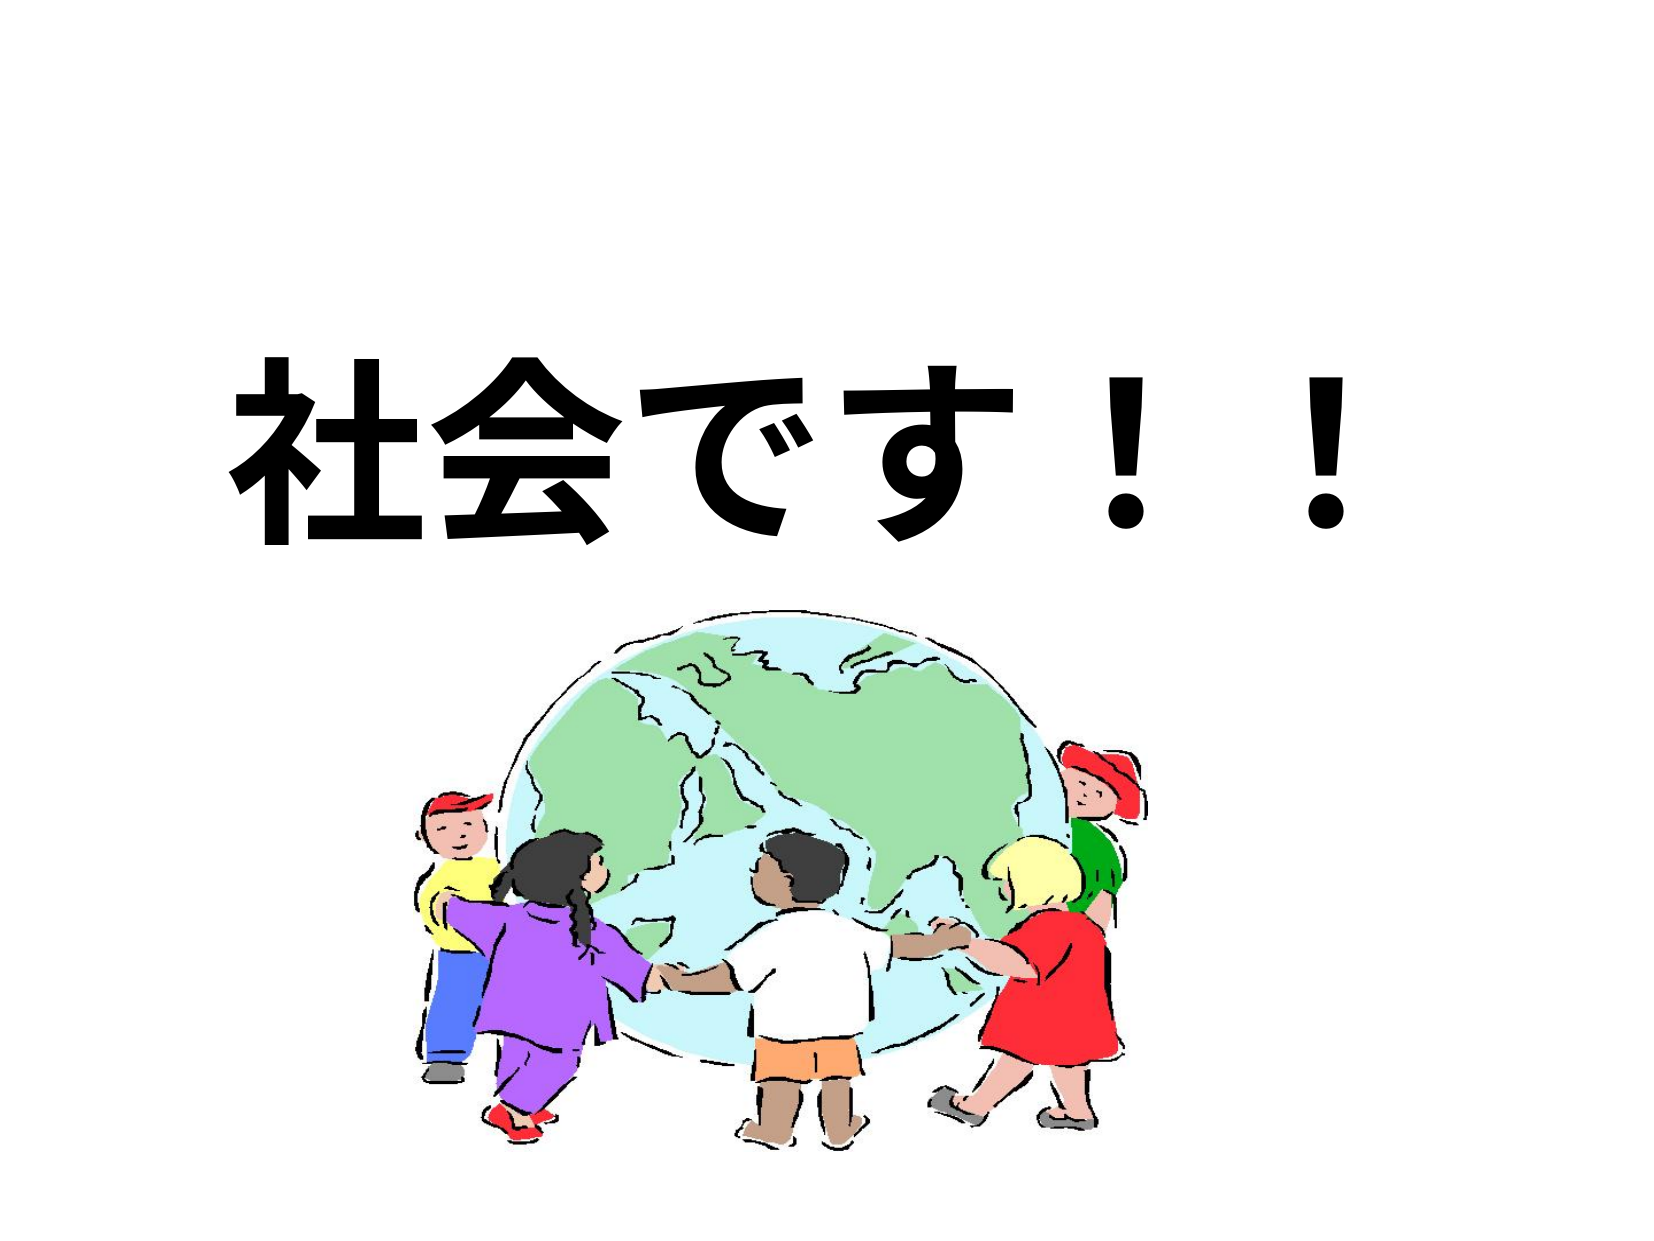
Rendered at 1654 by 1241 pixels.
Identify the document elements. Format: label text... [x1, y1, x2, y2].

title 社会です！！ [82, 52, 1571, 827]
picture [413, 827, 1148, 1152]
